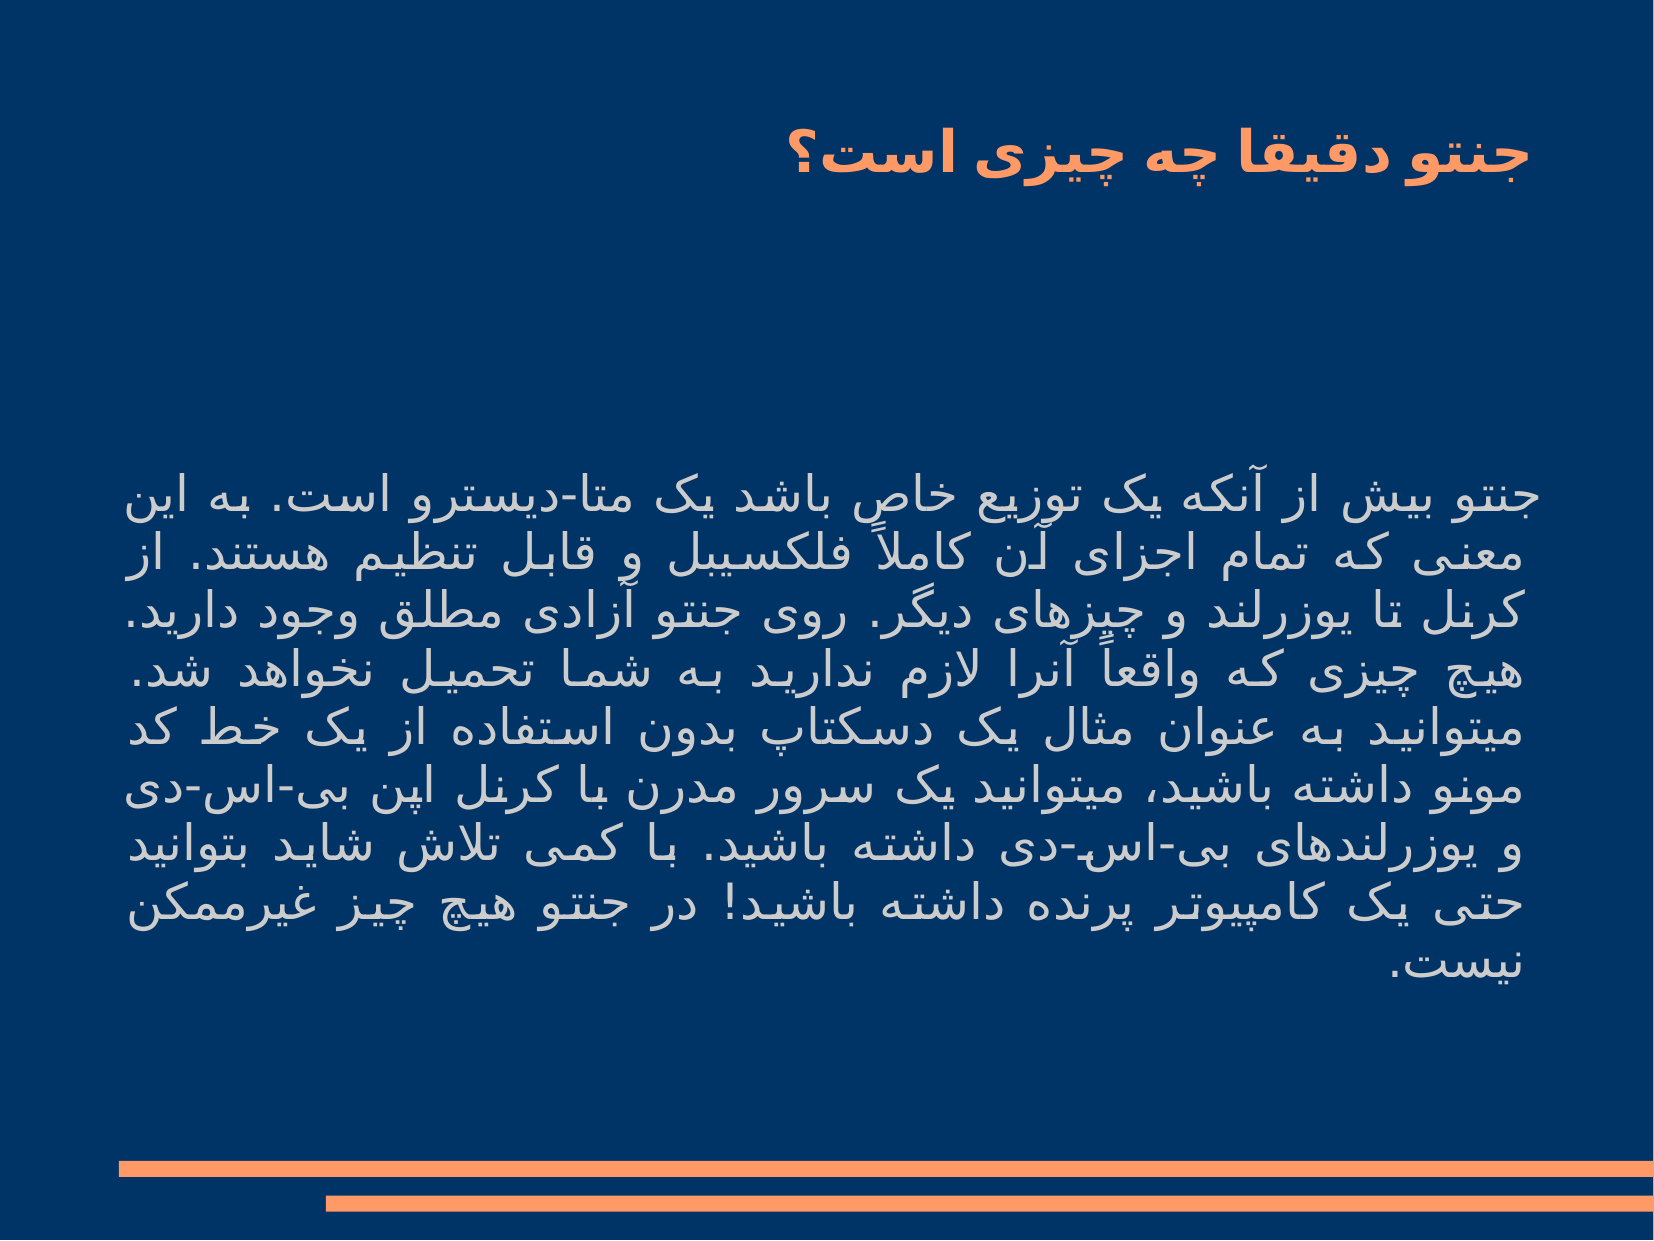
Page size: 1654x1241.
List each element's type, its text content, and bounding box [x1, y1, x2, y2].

subtitle جنتو بیش از آنکه یک توزیع خاص باشد یک متا-دیسترو است. به این معنی که تمام اجزای آن کاملاً فلکسیبل و قابل تنظیم هستند. از کرنل تا یوزرلند و چیزهای دیگر. روی جنتو آزادی مطلق وجود دارید. هیچ چیزی که واقعاً آنرا لازم ندارید به شما تحمیل نخواهد شد. میتوانید به عنوان مثال یک دسکتاپ بدون استفاده از یک خط کد مونو داشته باشید، میتوانید یک سرور مدرن با کرنل اپن بی-اس-دی و یوزرلندهای بی-اس-دی داشته باشید. با کمی تلاش شاید بتوانید حتی یک کامپیوتر پرنده داشته باشید! در جنتو هیچ چیز غیرممکن نیست. [121, 322, 1561, 1133]
title جنتو دقیقا چه چیزی است؟ [121, 46, 1534, 254]
